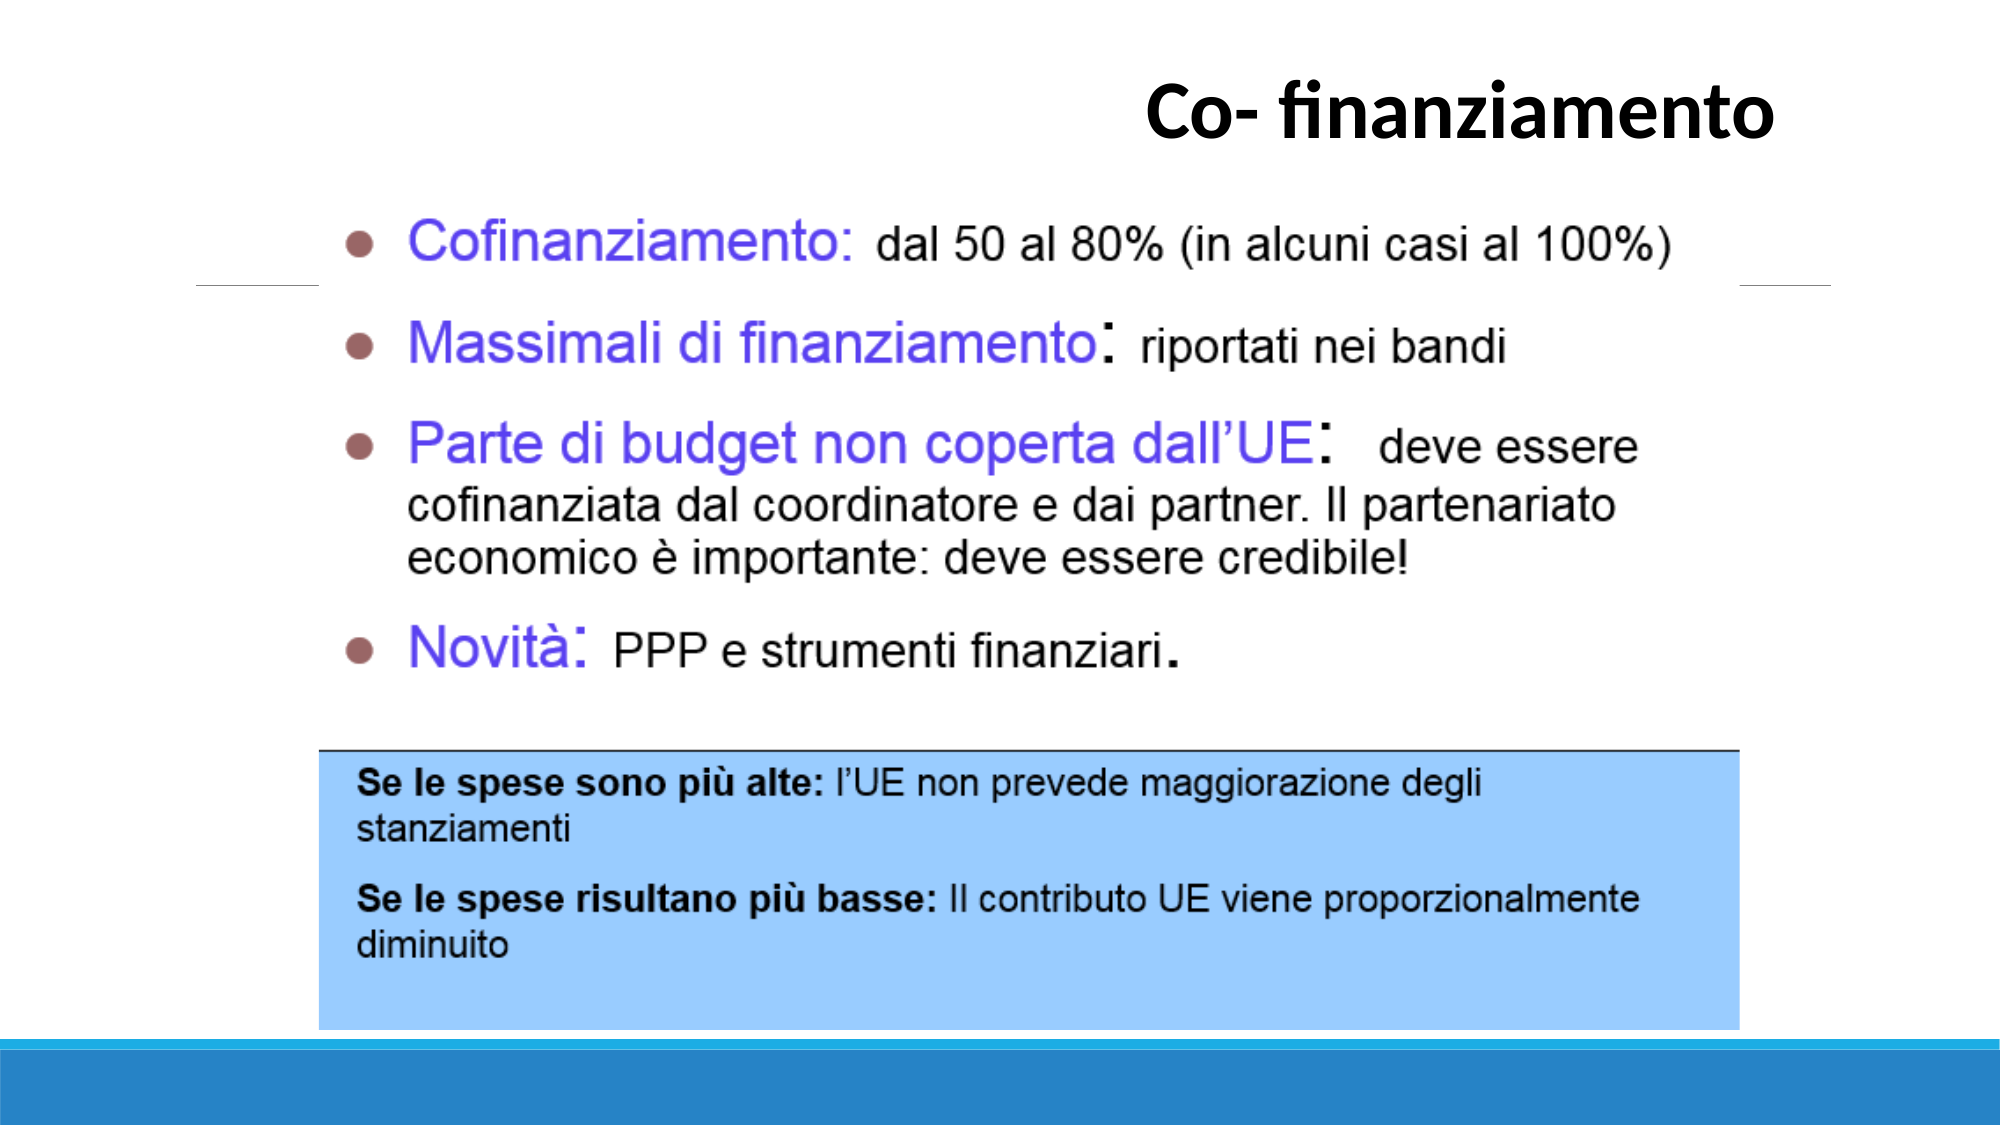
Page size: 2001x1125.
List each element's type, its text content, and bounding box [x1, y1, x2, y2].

text_box Co- finanziamento [1131, 47, 2000, 163]
picture [318, 206, 1740, 1030]
